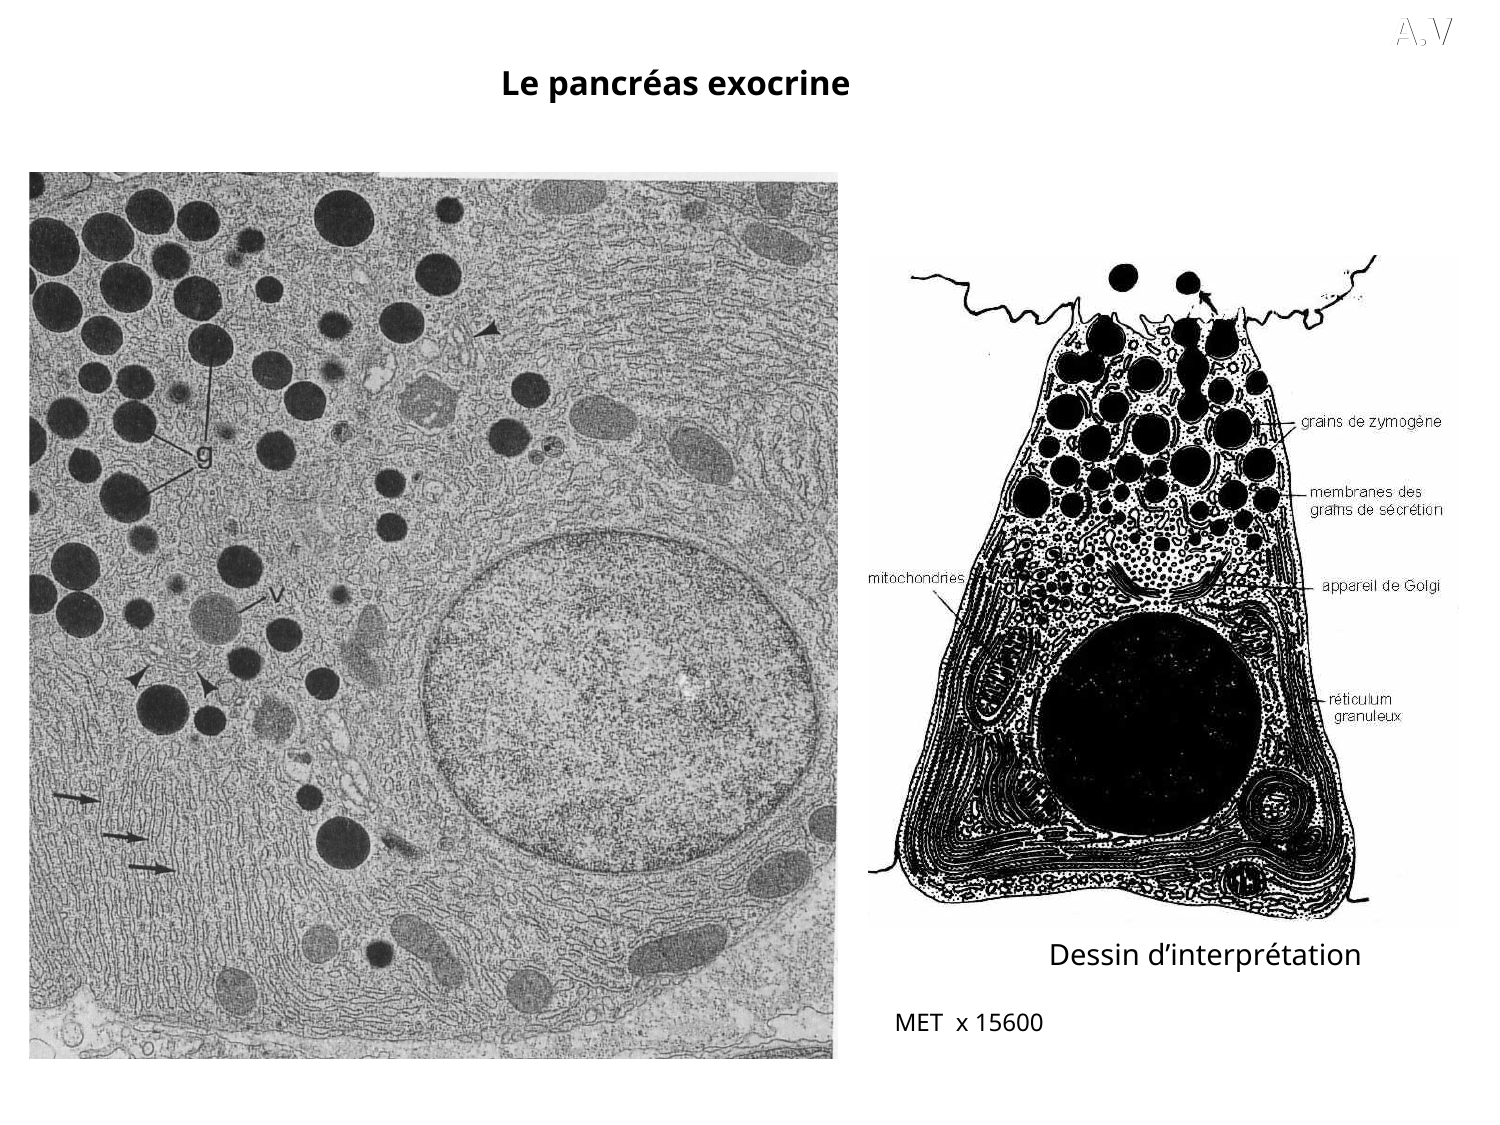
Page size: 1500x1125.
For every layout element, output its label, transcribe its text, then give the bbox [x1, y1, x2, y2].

text_box MET x 15600 [879, 999, 1500, 1045]
text_box Dessin d’interprétation [1034, 929, 1378, 979]
picture [868, 255, 1459, 929]
text_box A.V [1375, 0, 1500, 61]
picture [29, 172, 838, 1059]
text_box Le pancréas exocrine [486, 54, 866, 110]
